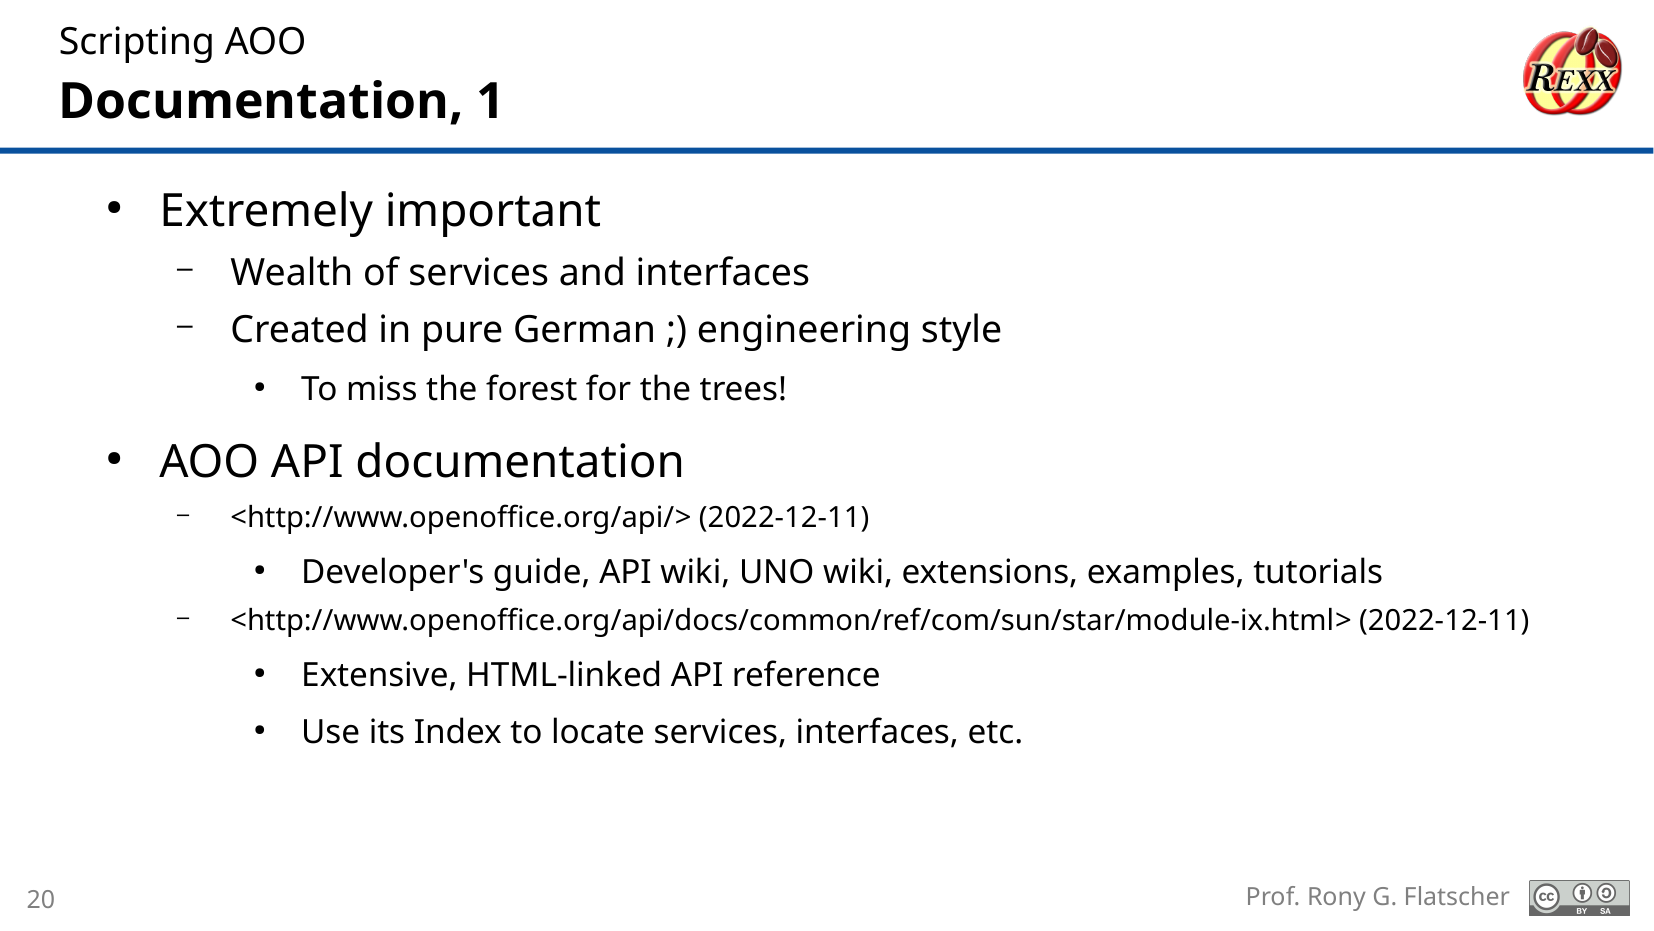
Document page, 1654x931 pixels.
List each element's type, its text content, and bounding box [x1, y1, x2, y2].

list Extremely important Wealth of services and interfaces Created in pure German ;) engineering style To miss the forest for the trees! AOO API documentation <http://www.openoffice.org/api/> (2022-12-11) Developer's guide, API wiki, UNO wiki, extensions, examples, tutorials <http://www.openoffice.org/api/docs/common/ref/com/sun/star/module-ix.html> (2022-12-11) Extensive, HTML-linked API reference Use its Index to locate services, interfaces, etc. [88, 177, 1577, 857]
title Scripting AOO Documentation, 1 [0, 0, 1625, 148]
